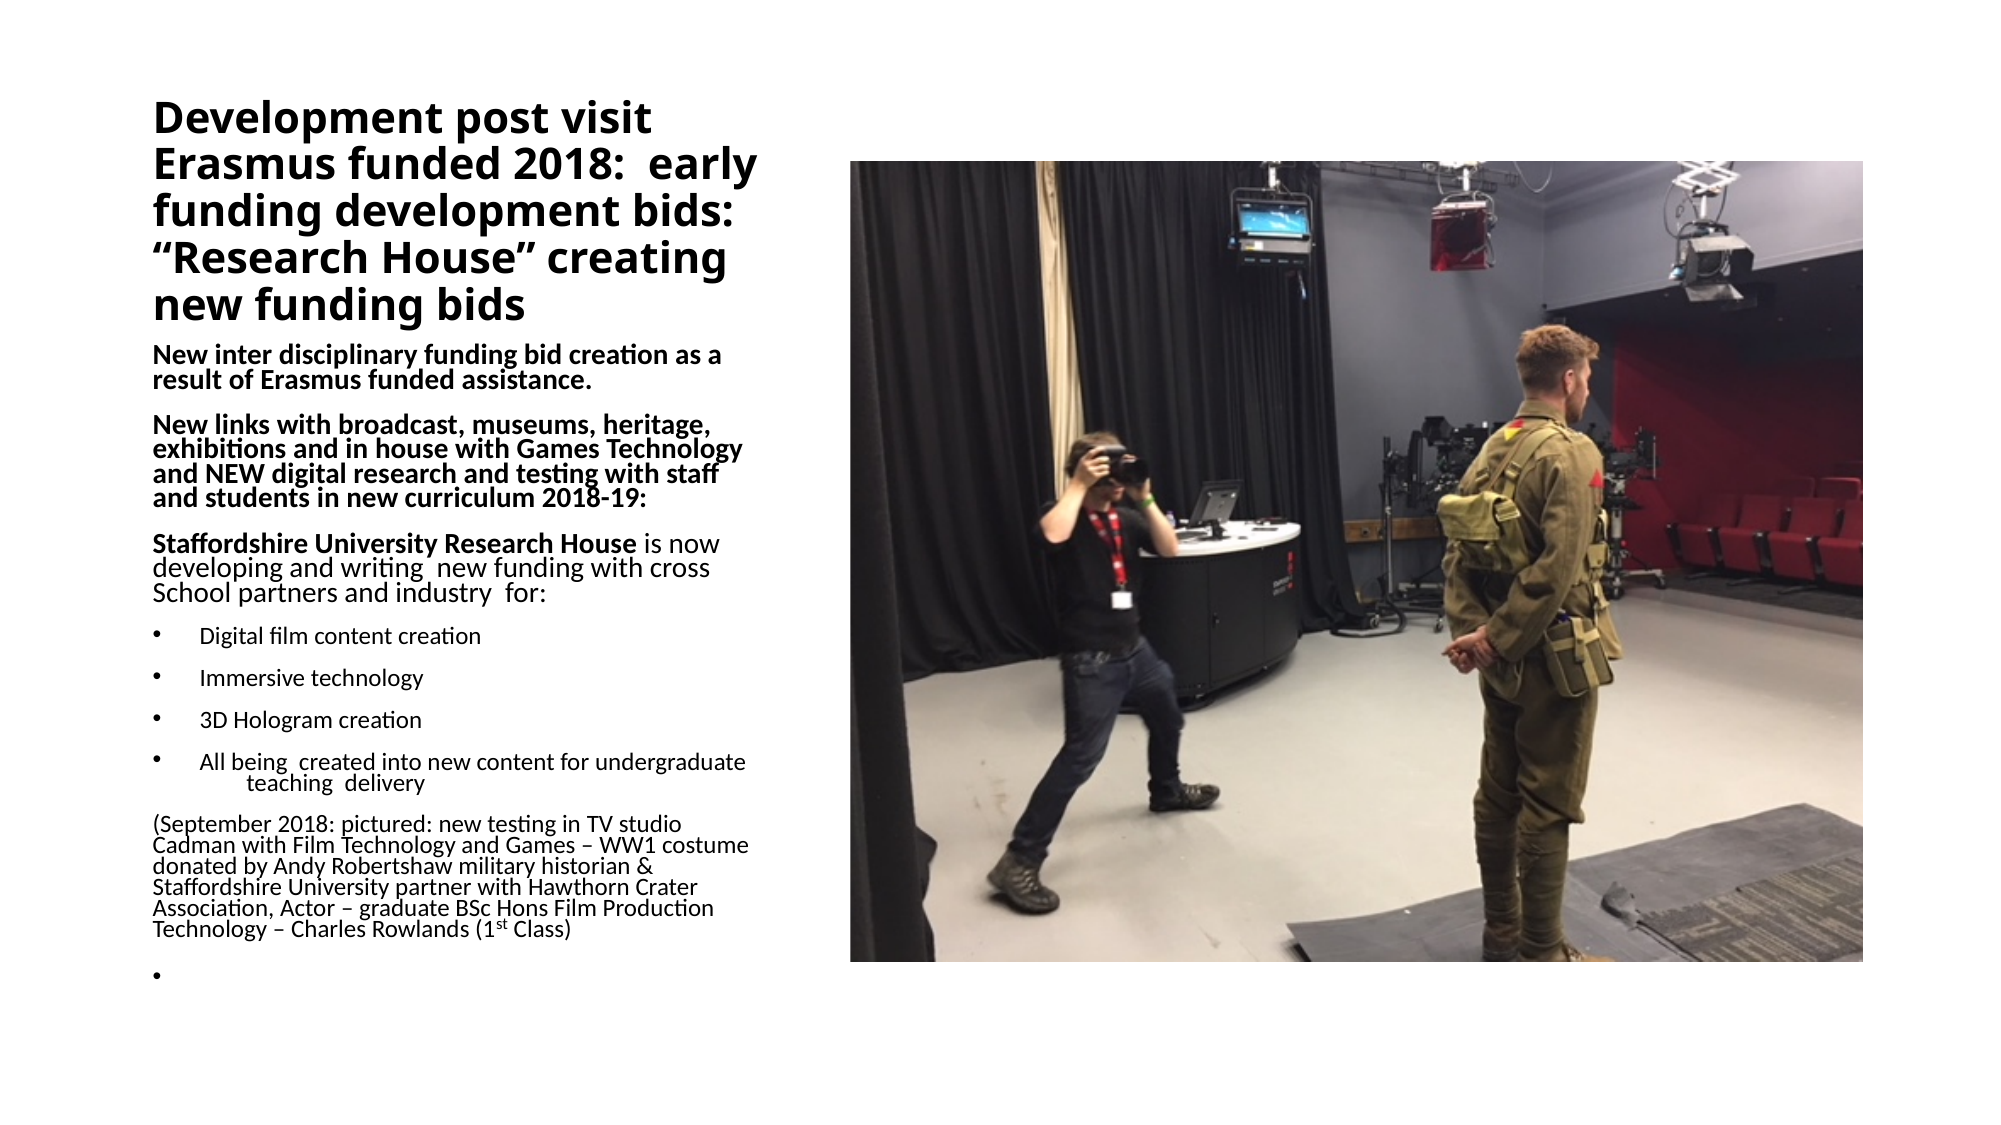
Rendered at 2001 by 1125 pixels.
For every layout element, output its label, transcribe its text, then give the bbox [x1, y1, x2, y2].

title Development post visit Erasmus funded 2018: early funding development bids: “Research House” creating new funding bids [137, 75, 783, 337]
picture [850, 161, 1863, 962]
list New inter disciplinary funding bid creation as a result of Erasmus funded assistance. New links with broadcast, museums, heritage, exhibitions and in house with Games Technology and NEW digital research and testing with staff and students in new curriculum 2018-19: Staffordshire University Research House is now developing and writing new funding with cross School partners and industry for: Digital film content creation Immersive technology 3D Hologram creation All being created into new content for undergraduate teaching delivery (September 2018: pictured: new testing in TV studio Cadman with Film Technology and Games – WW1 costume donated by Andy Robertshaw military historian & Staffordshire University partner with Hawthorn Crater Association, Actor – graduate BSc Hons Film Production Technology – Charles Rowlands (1st Class) [137, 337, 783, 963]
